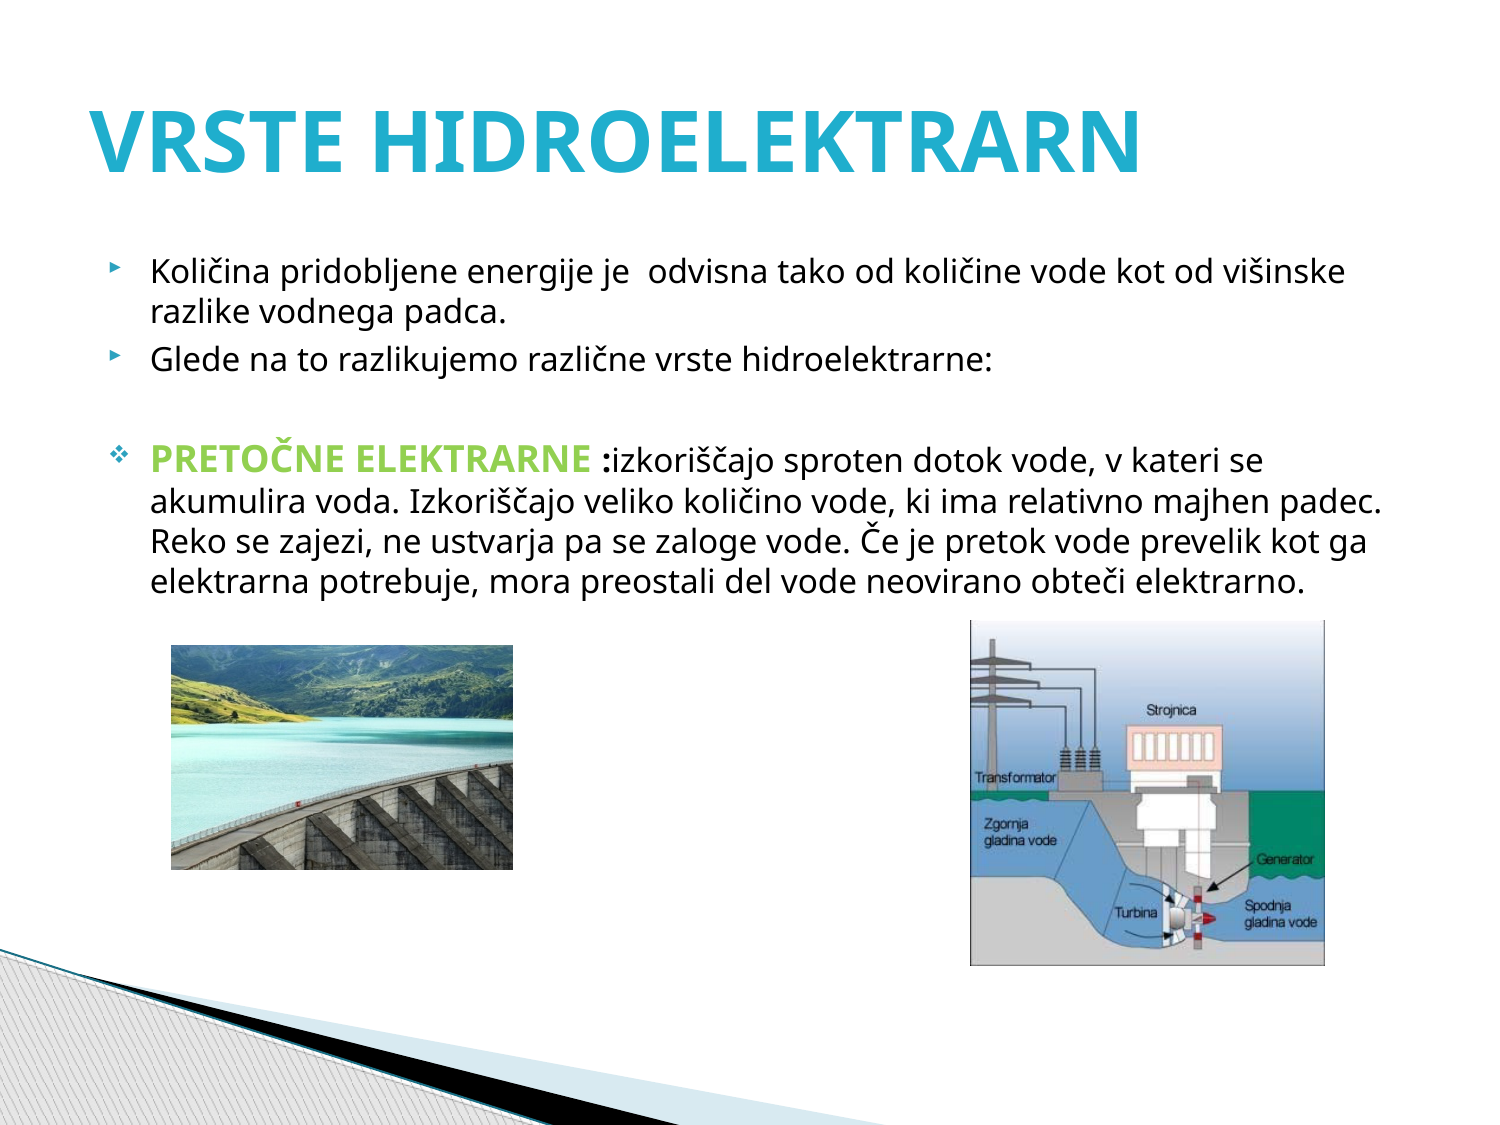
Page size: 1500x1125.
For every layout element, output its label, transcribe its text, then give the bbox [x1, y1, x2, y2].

list Količina pridobljene energije je odvisna tako od količine vode kot od višinske razlike vodnega padca. Glede na to razlikujemo različne vrste hidroelektrarne: PRETOČNE ELEKTRARNE :izkoriščajo sproten dotok vode, v kateri se akumulira voda. Izkoriščajo veliko količino vode, ki ima relativno majhen padec. Reko se zajezi, ne ustvarja pa se zaloge vode. Če je pretok vode prevelik kot ga elektrarna potrebuje, mora preostali del vode neovirano obteči elektrarno. [75, 242, 1425, 986]
picture [970, 620, 1325, 966]
picture [171, 645, 513, 871]
title VRSTE HIDROELEKTRARN [75, 45, 1425, 233]
